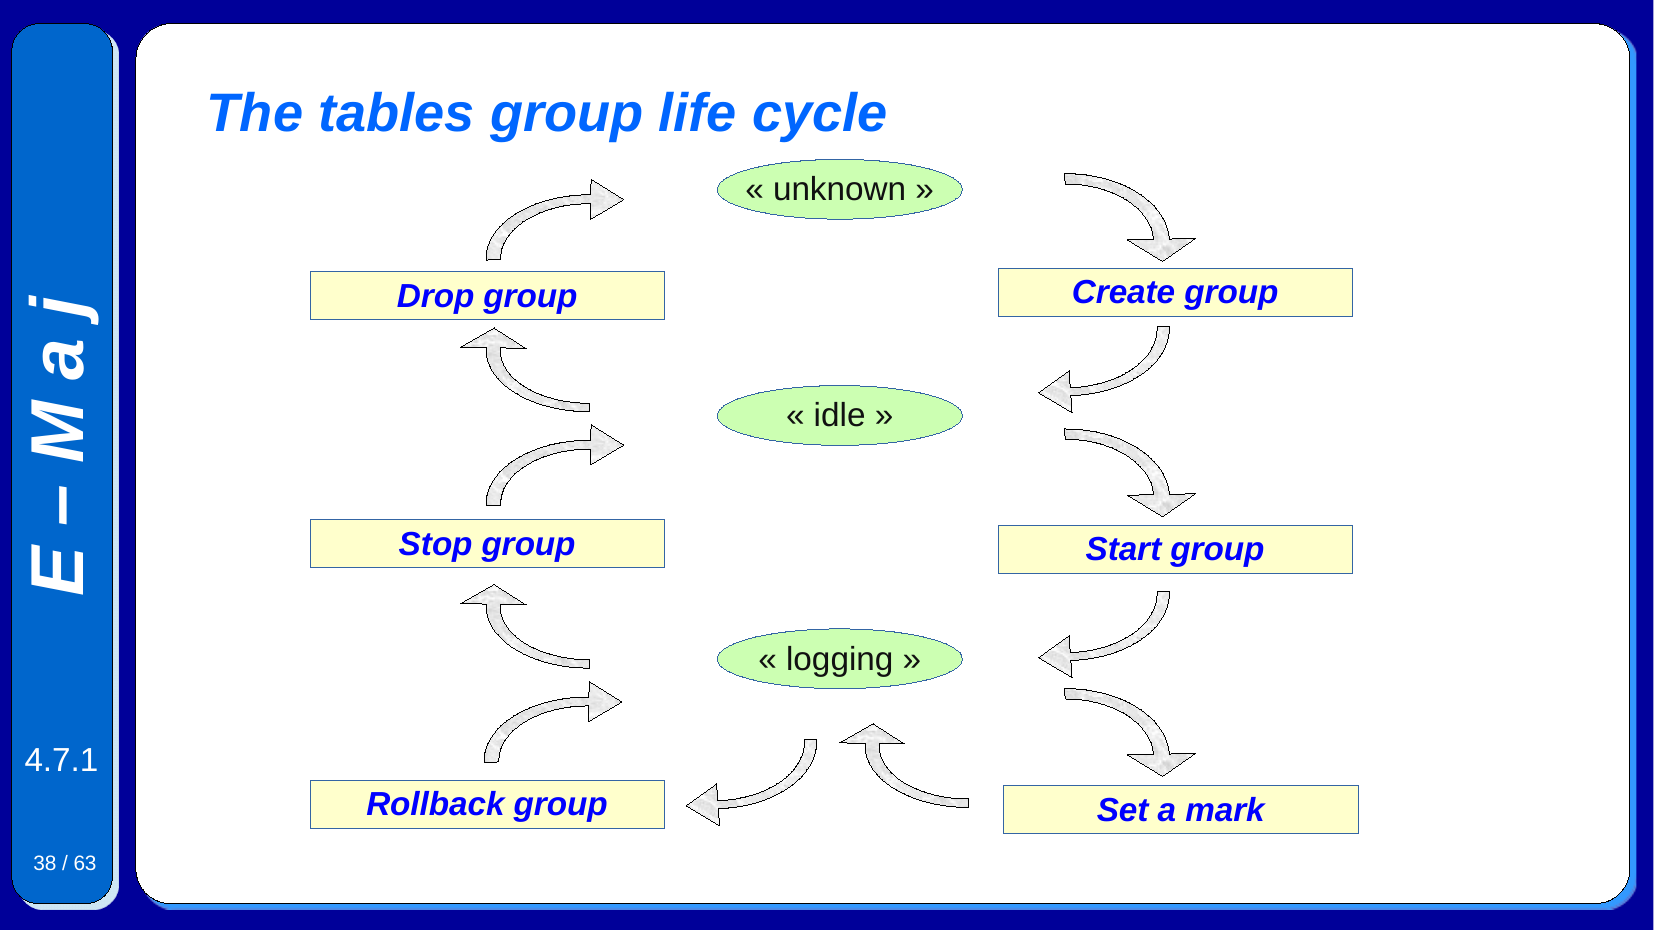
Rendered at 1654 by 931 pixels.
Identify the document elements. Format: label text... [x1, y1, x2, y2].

text_box [460, 327, 590, 412]
text_box [486, 424, 624, 506]
title The tables group life cycle [206, 34, 1593, 191]
text_box [1064, 428, 1196, 517]
text_box Start group [998, 525, 1353, 574]
text_box [460, 584, 590, 669]
text_box [839, 723, 969, 808]
text_box Create group [998, 268, 1353, 317]
text_box « unknown » [717, 159, 963, 220]
text_box [1038, 591, 1170, 678]
text_box « idle » [717, 385, 963, 446]
text_box Set a mark [1003, 785, 1359, 834]
text_box [1064, 173, 1196, 262]
text_box Rollback group [310, 780, 665, 829]
text_box [484, 681, 622, 763]
text_box Drop group [310, 271, 665, 320]
text_box Stop group [310, 519, 665, 568]
text_box [1064, 688, 1196, 777]
text_box « logging » [717, 628, 963, 689]
text_box [486, 179, 624, 261]
text_box [686, 739, 817, 826]
text_box [1038, 326, 1170, 413]
